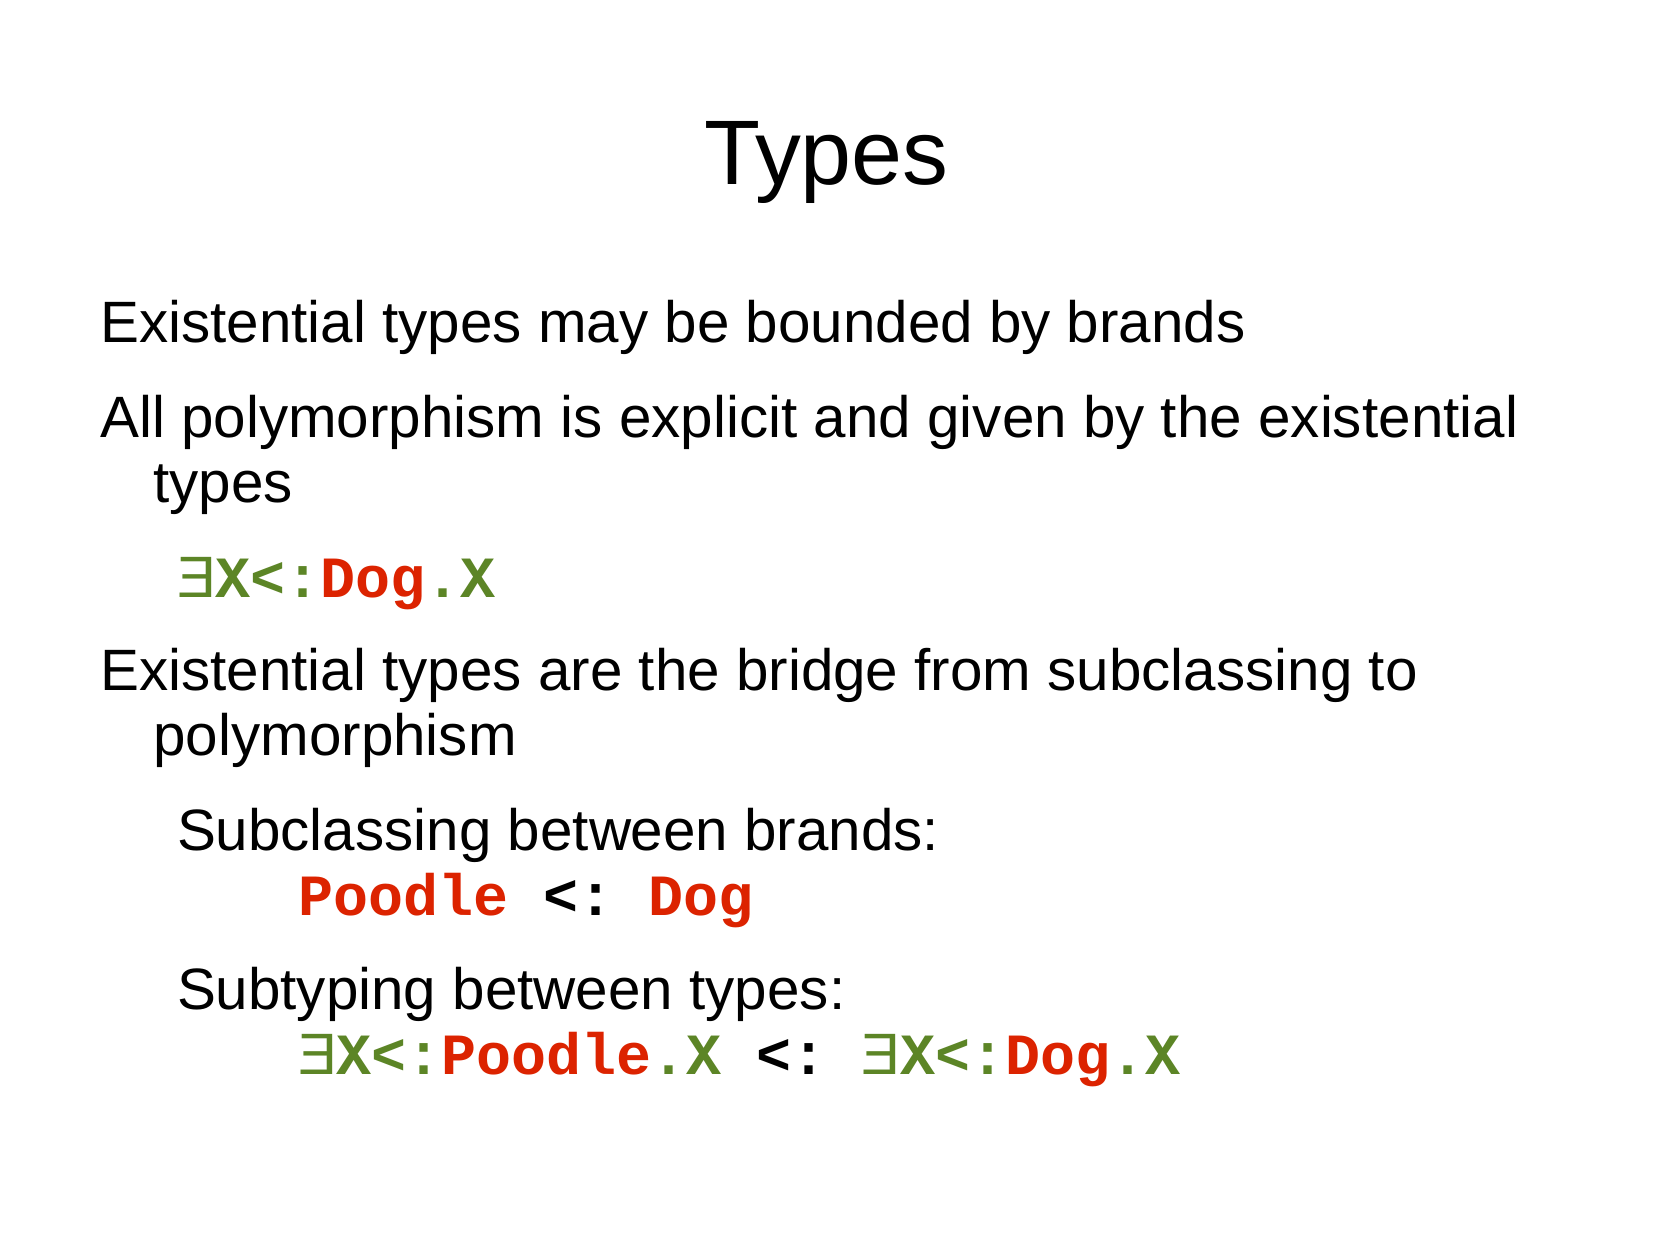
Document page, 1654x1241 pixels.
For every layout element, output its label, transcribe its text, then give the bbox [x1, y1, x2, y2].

title Types [82, 56, 1571, 250]
list Existential types may be bounded by brands All polymorphism is explicit and given by the existential types ƎX<:Dog.X Existential types are the bridge from subclassing to polymorphism Subclassing between brands: Poodle <: Dog Subtyping between types: ƎX<:Poodle.X <: ƎX<:Dog.X [82, 290, 1571, 1094]
